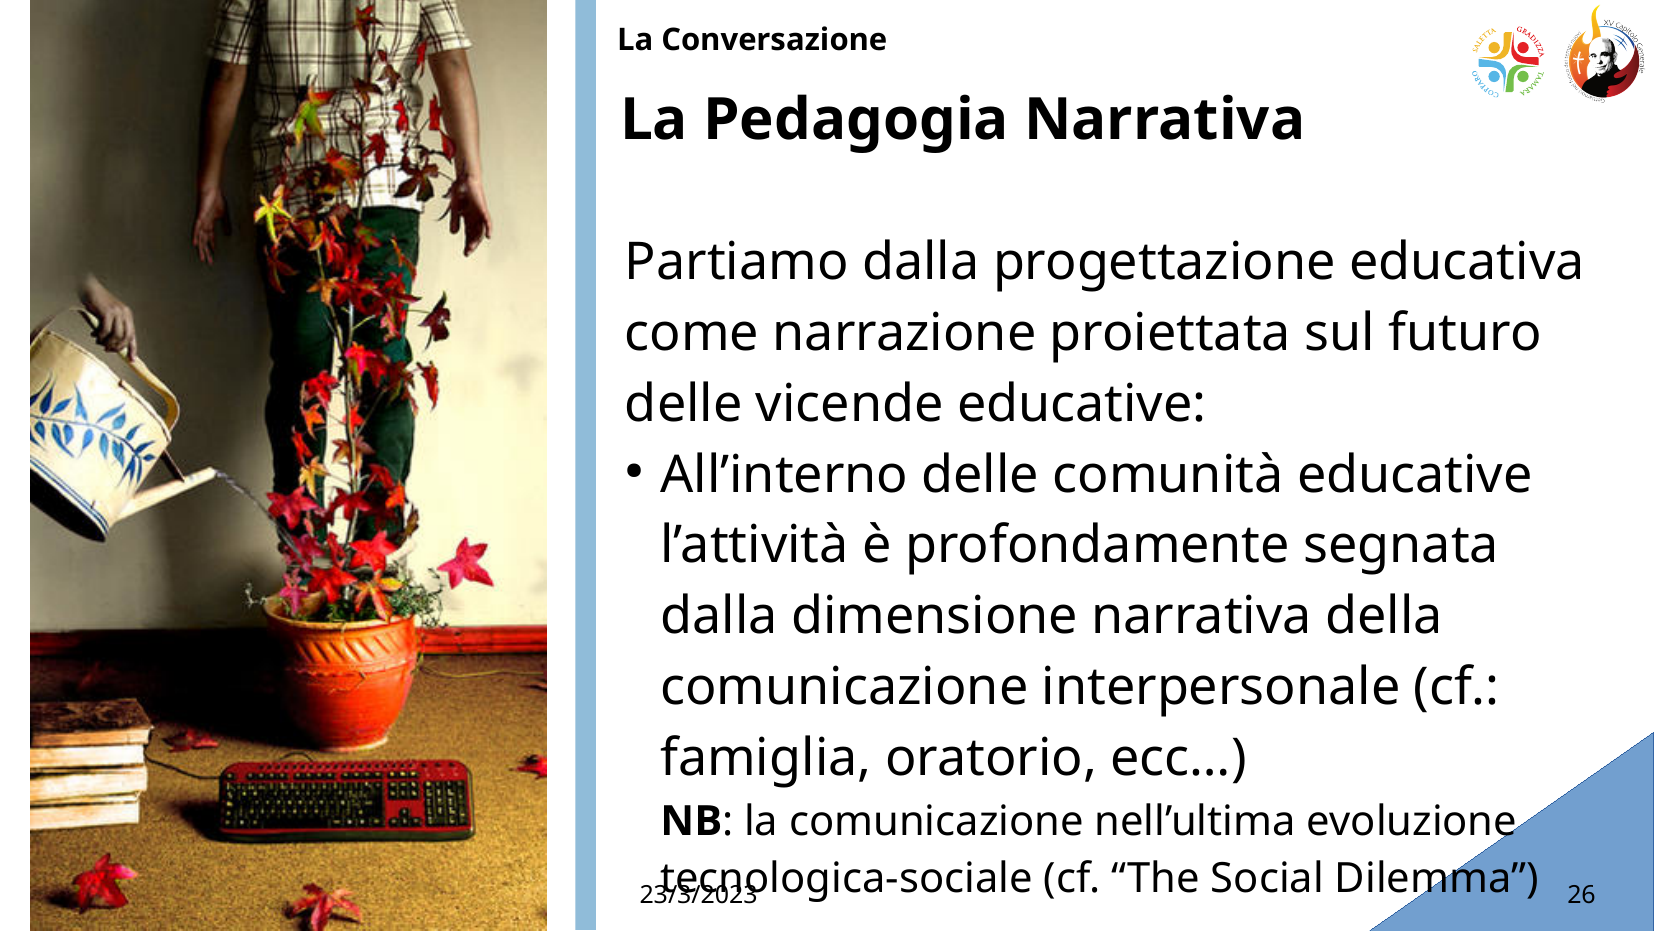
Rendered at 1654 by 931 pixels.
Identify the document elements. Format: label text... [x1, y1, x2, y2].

text_box La Conversazione [602, 9, 1335, 63]
subtitle Partiamo dalla progettazione educativa come narrazione proiettata sul futuro delle vicende educative: All’interno delle comunità educative l’attività è profondamente segnata dalla dimensione narrativa della comunicazione interpersonale (cf.: famiglia, oratorio, ecc…) NB: la comunicazione nell’ultima evoluzione tecnologica-sociale (cf. “The Social Dilemma”) [624, 224, 1602, 884]
title La Pedagogia Narrativa [620, 88, 1617, 160]
picture [1563, 4, 1646, 103]
picture [30, 0, 547, 931]
